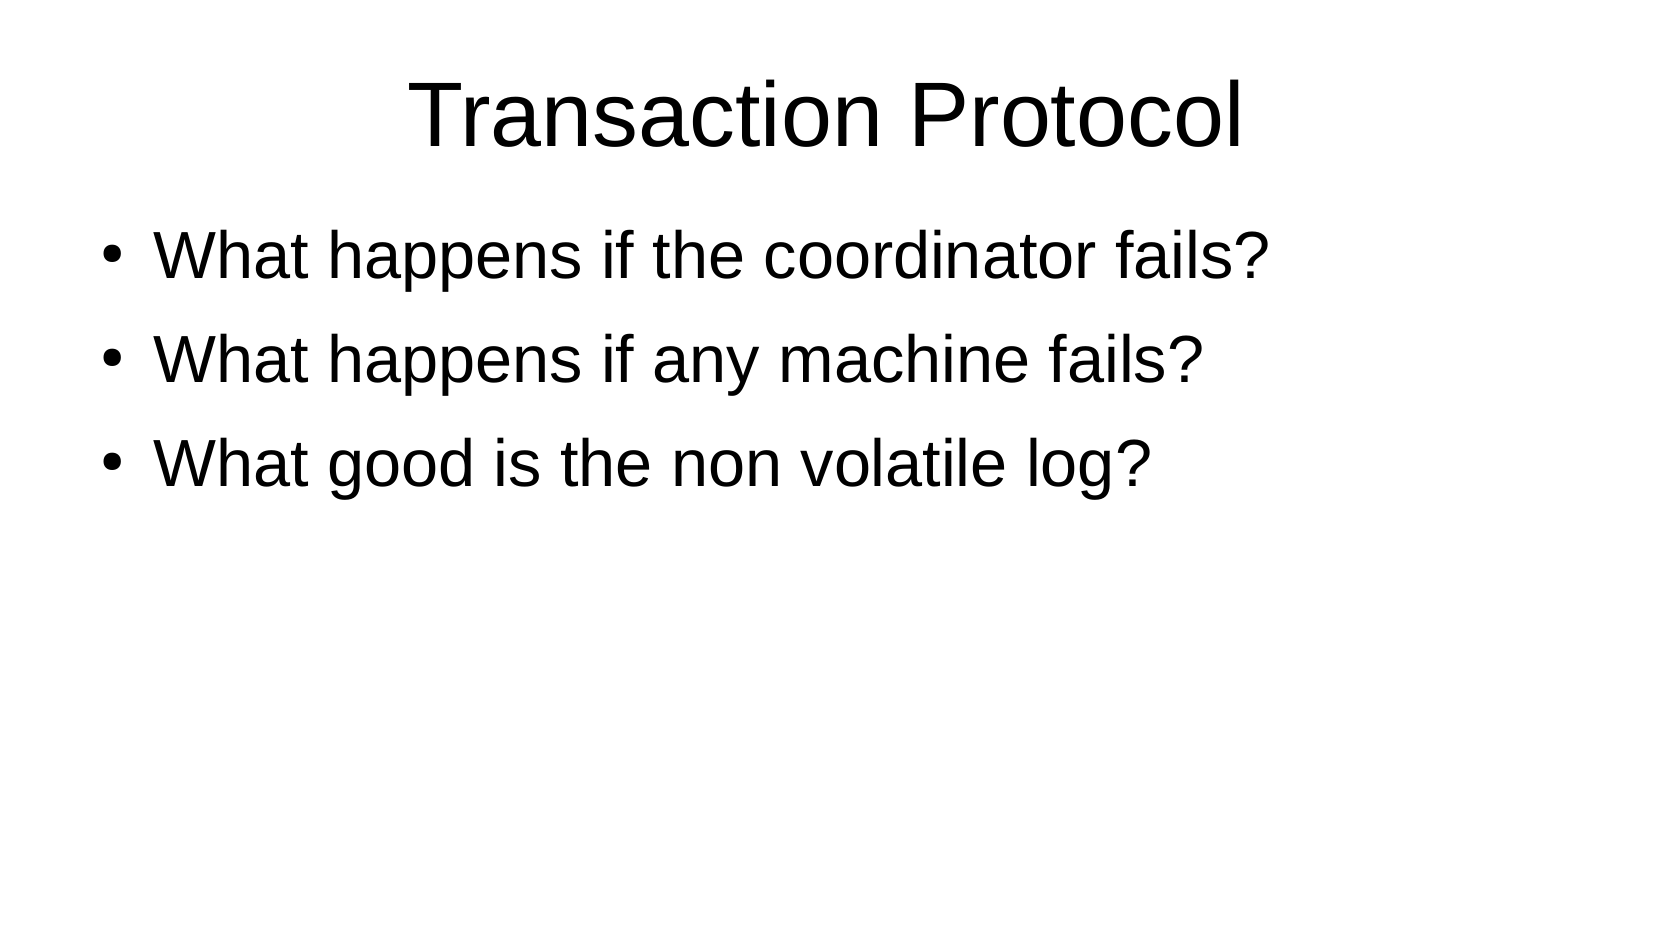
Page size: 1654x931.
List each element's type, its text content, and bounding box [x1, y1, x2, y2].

title Transaction Protocol [82, 37, 1571, 193]
list What happens if the coordinator fails? What happens if any machine fails? What good is the non volatile log? [82, 217, 1571, 758]
